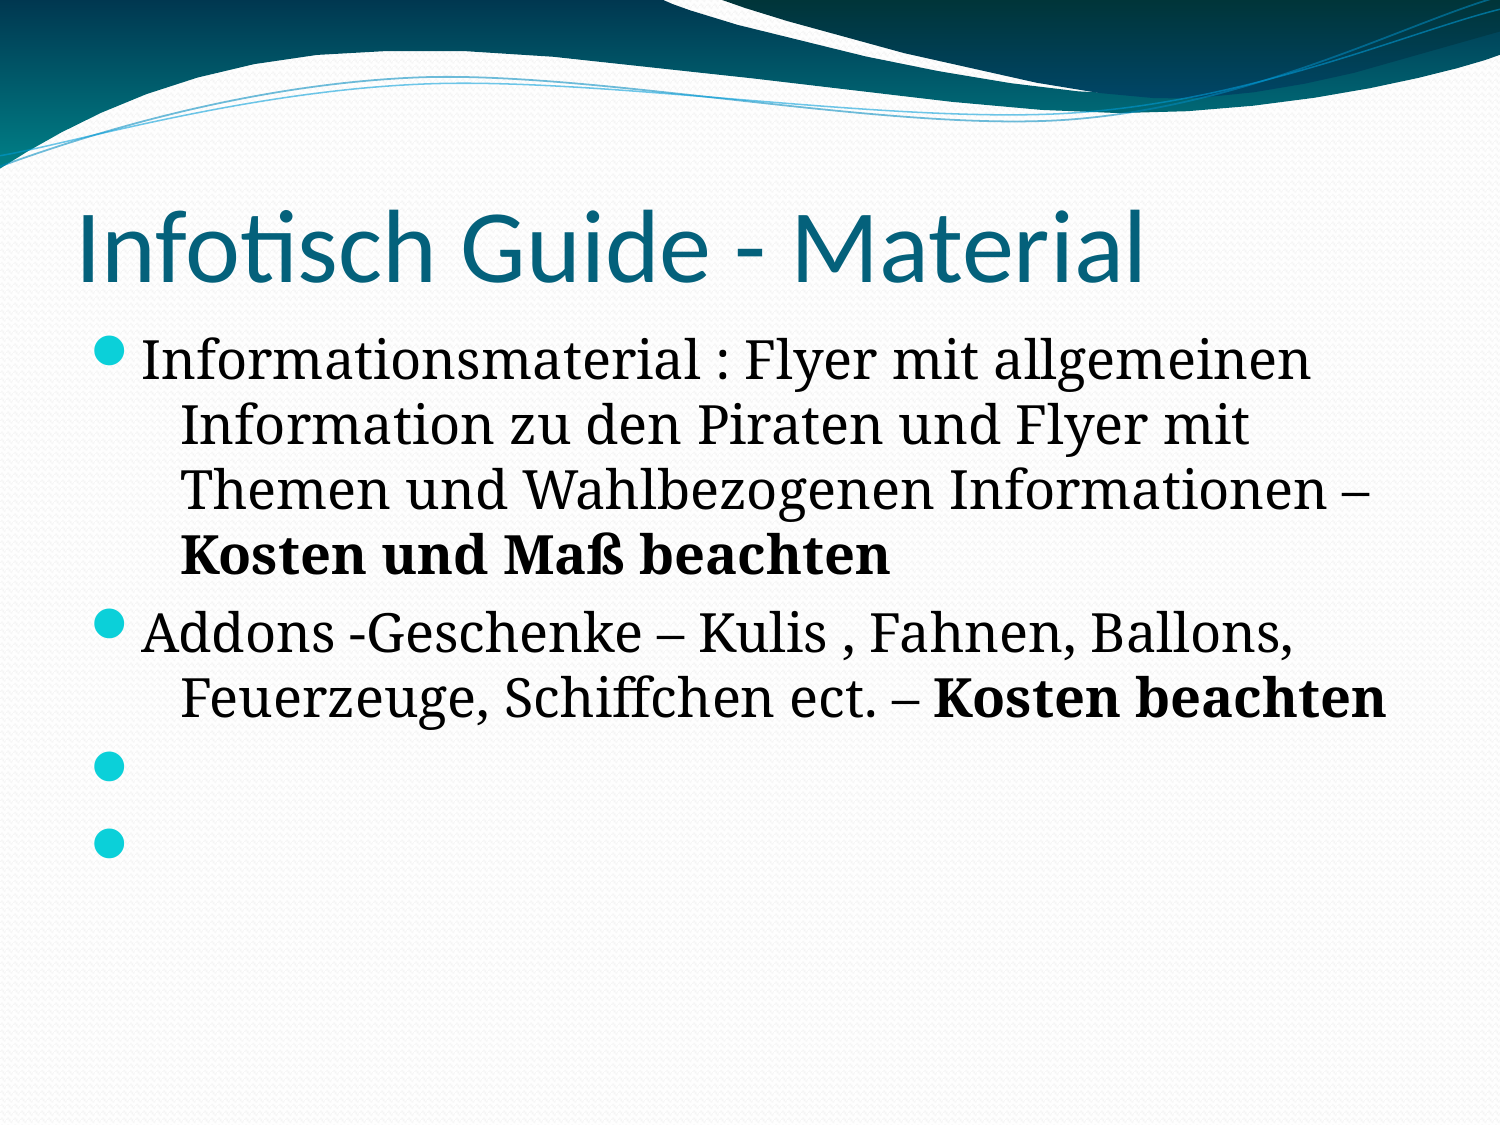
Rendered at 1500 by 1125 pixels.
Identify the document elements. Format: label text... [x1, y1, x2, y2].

list Informationsmaterial : Flyer mit allgemeinen Information zu den Piraten und Flyer mit Themen und Wahlbezogenen Informationen –Kosten und Maß beachten Addons -Geschenke – Kulis , Fahnen, Ballons, Feuerzeuge, Schiffchen ect. – Kosten beachten [75, 317, 1426, 1038]
title Infotisch Guide - Material [75, 115, 1426, 304]
